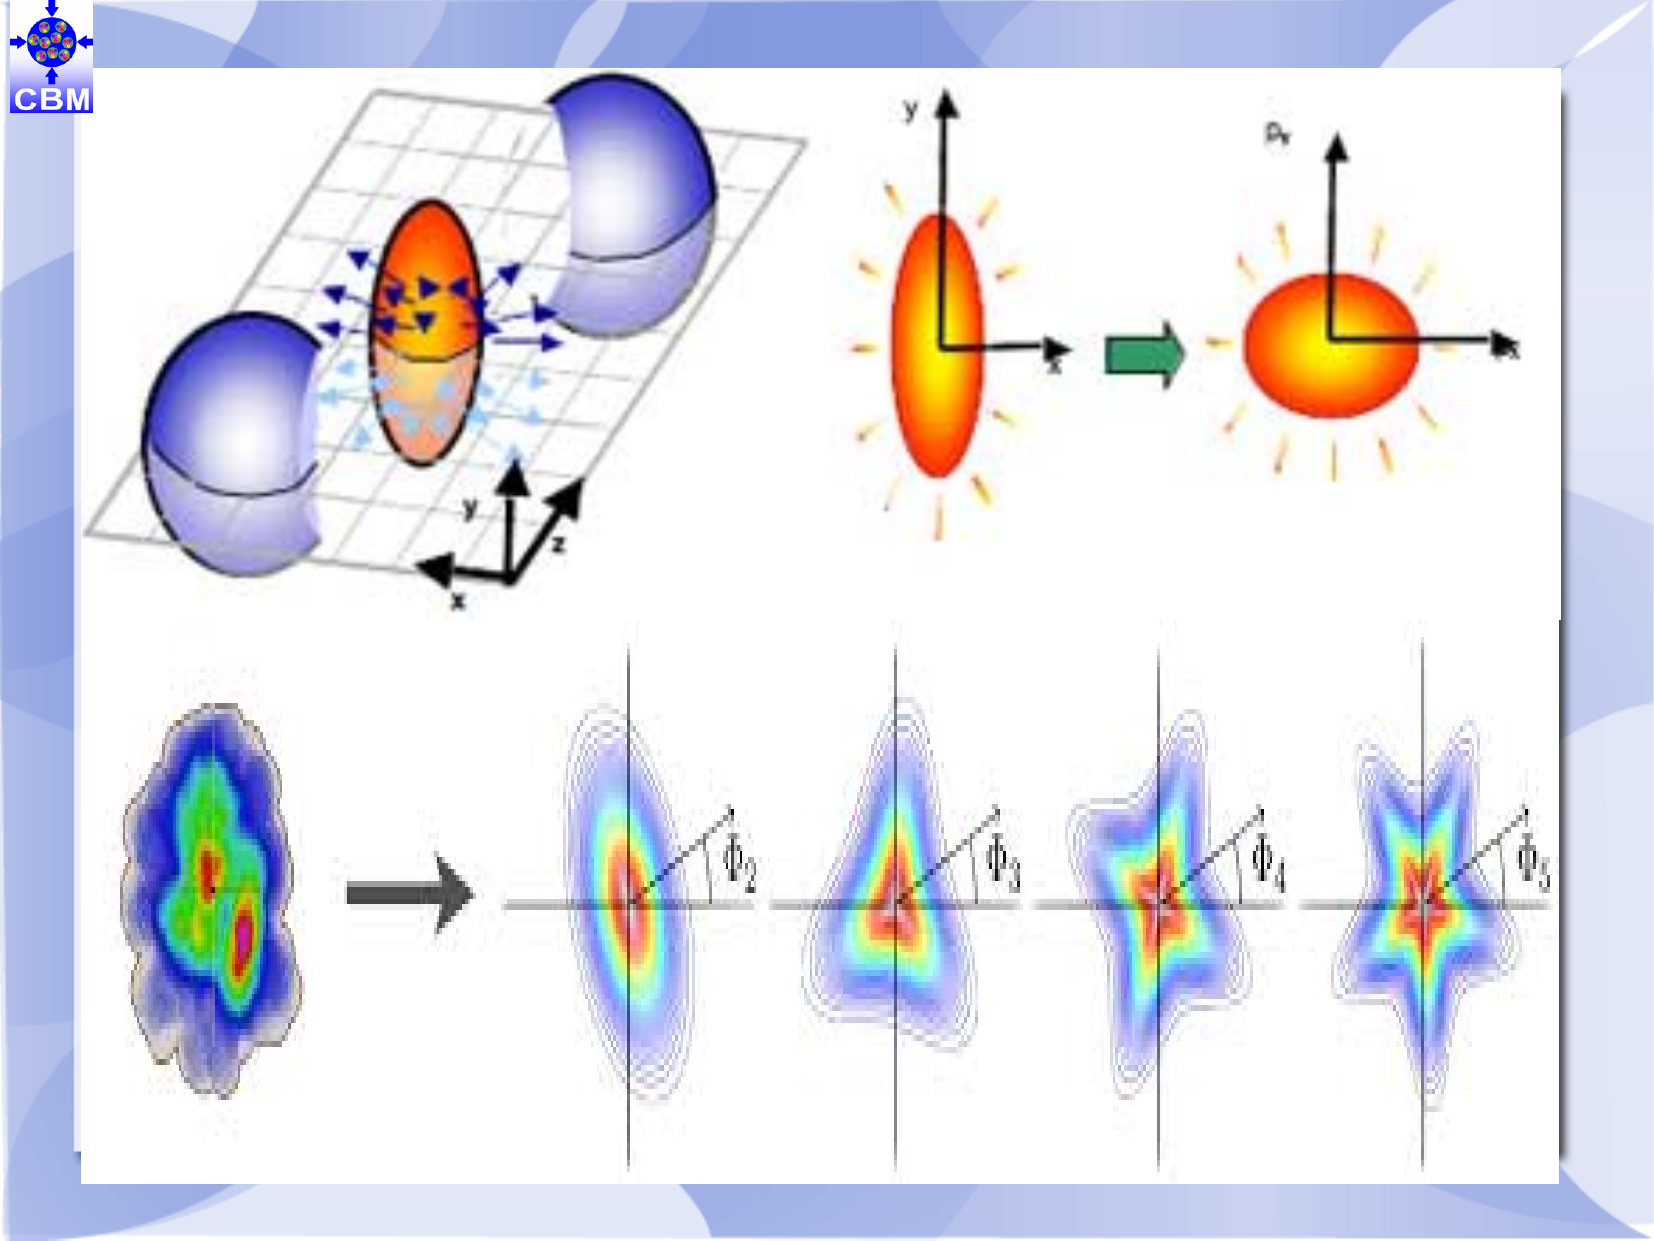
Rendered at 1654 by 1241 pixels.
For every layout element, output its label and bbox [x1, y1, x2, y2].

picture [10, 0, 1561, 1184]
